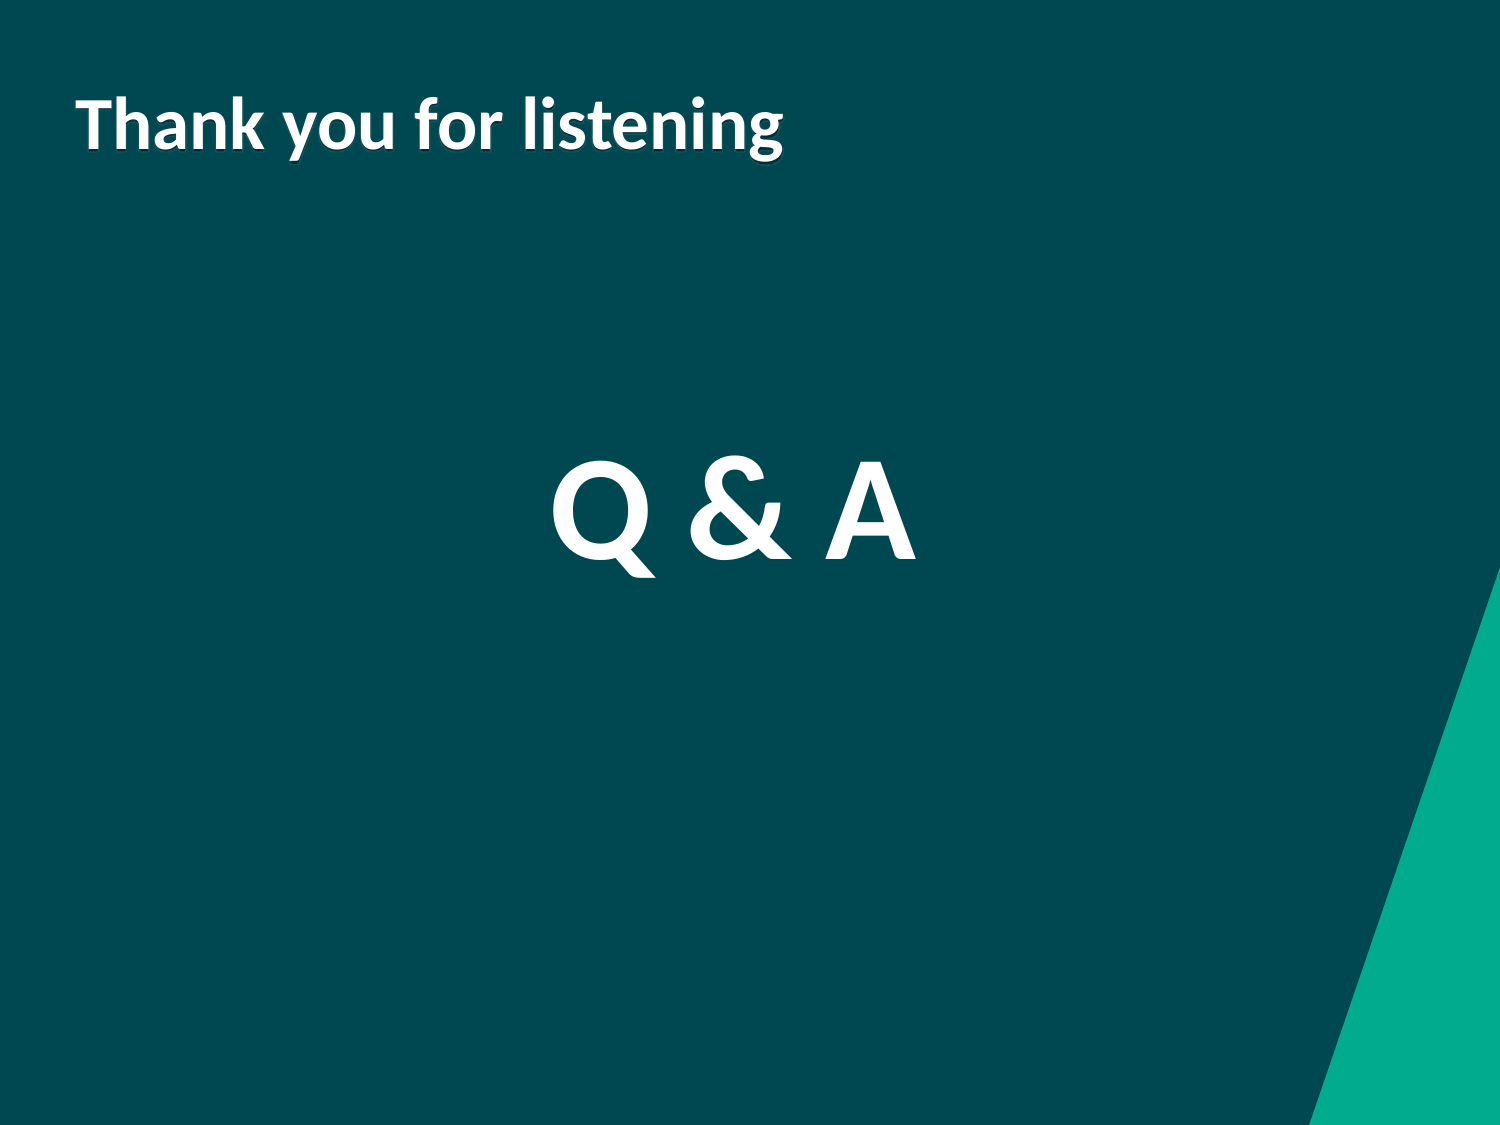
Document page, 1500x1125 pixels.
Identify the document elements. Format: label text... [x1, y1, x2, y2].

title Thank you for listening [75, 62, 1205, 184]
text_box Q & A [75, 409, 1425, 598]
